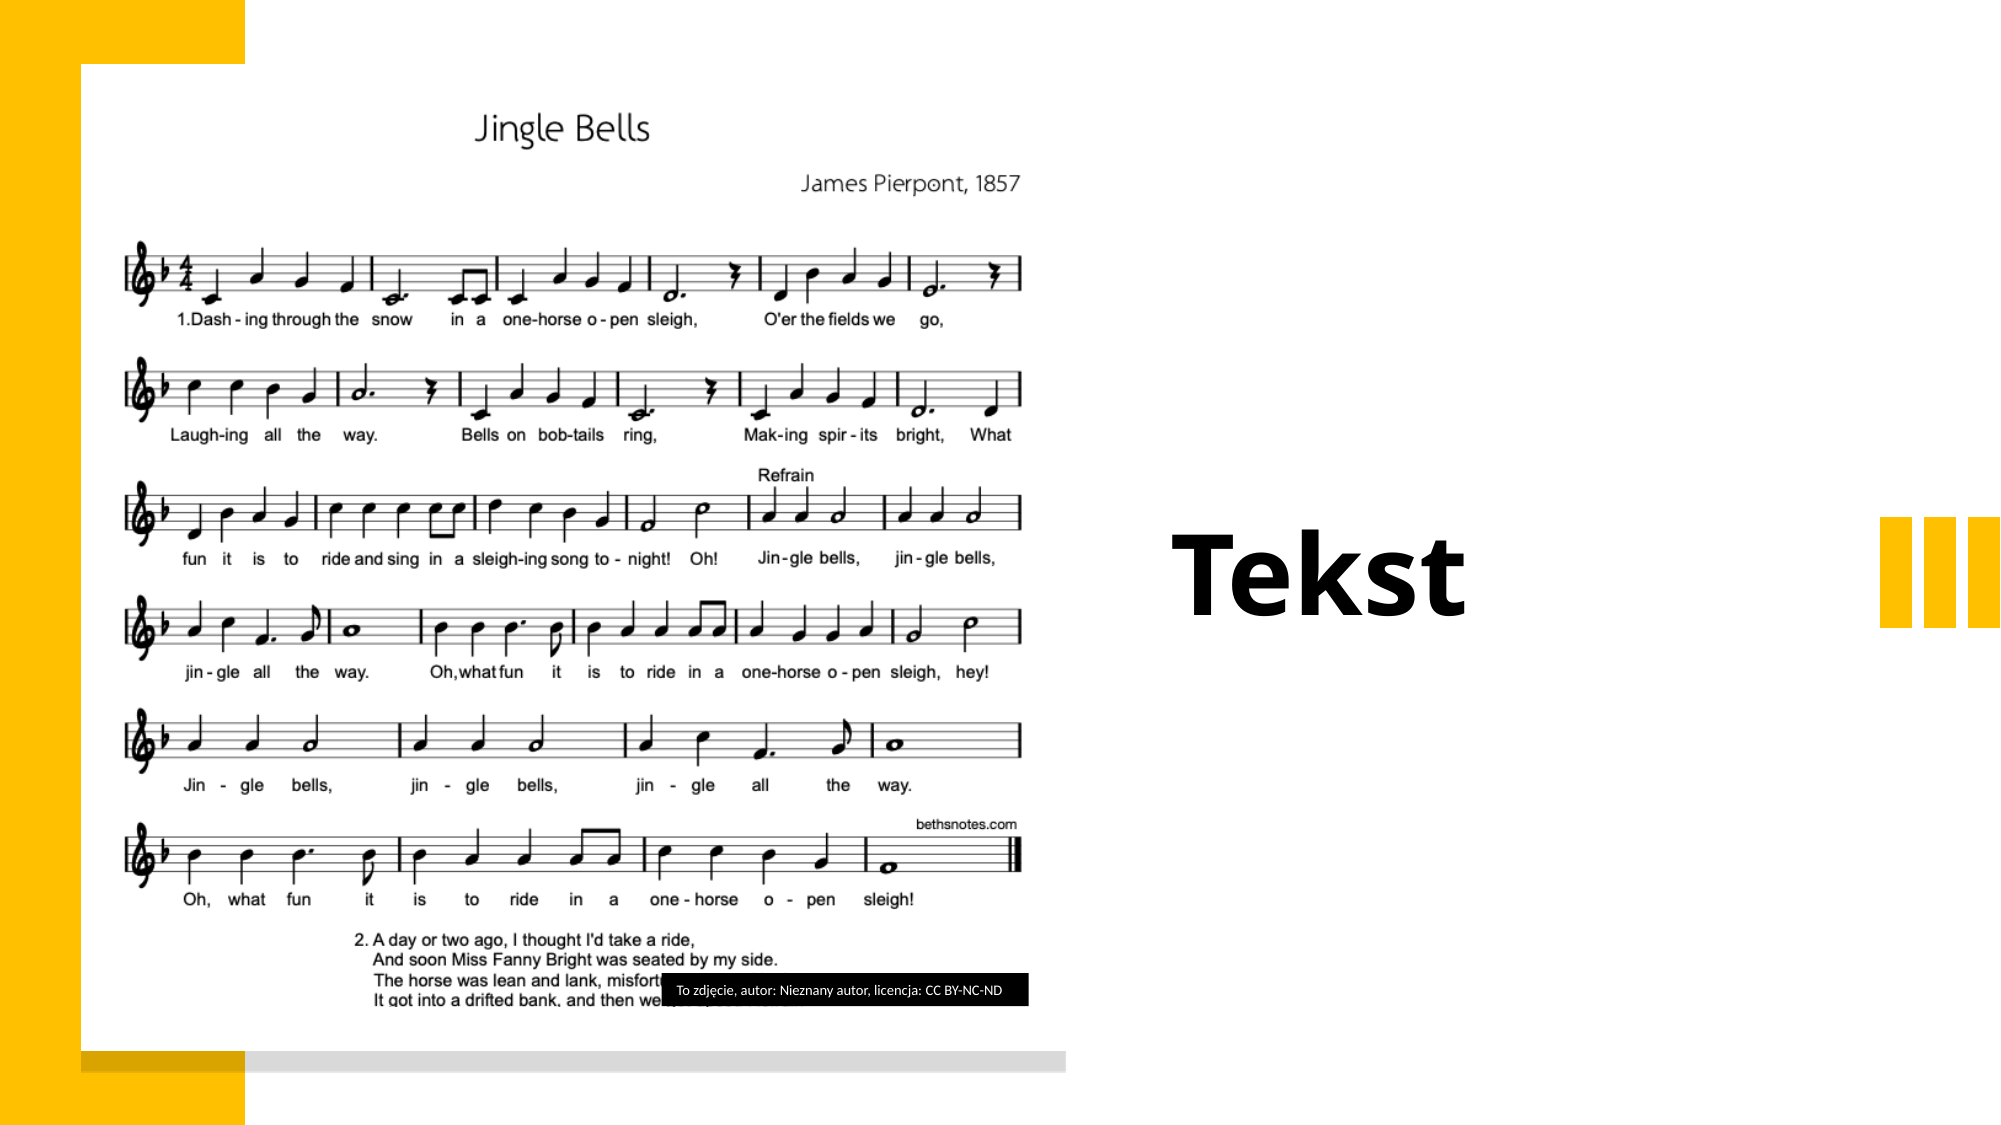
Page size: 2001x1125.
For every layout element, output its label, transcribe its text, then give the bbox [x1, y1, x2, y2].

text_box To zdjęcie, autor: Nieznany autor, licencja: CC BY-NC-ND [661, 973, 1029, 1007]
picture [120, 109, 1029, 1007]
text_box [0, 0, 2000, 1125]
title Tekst [1155, 510, 1818, 903]
